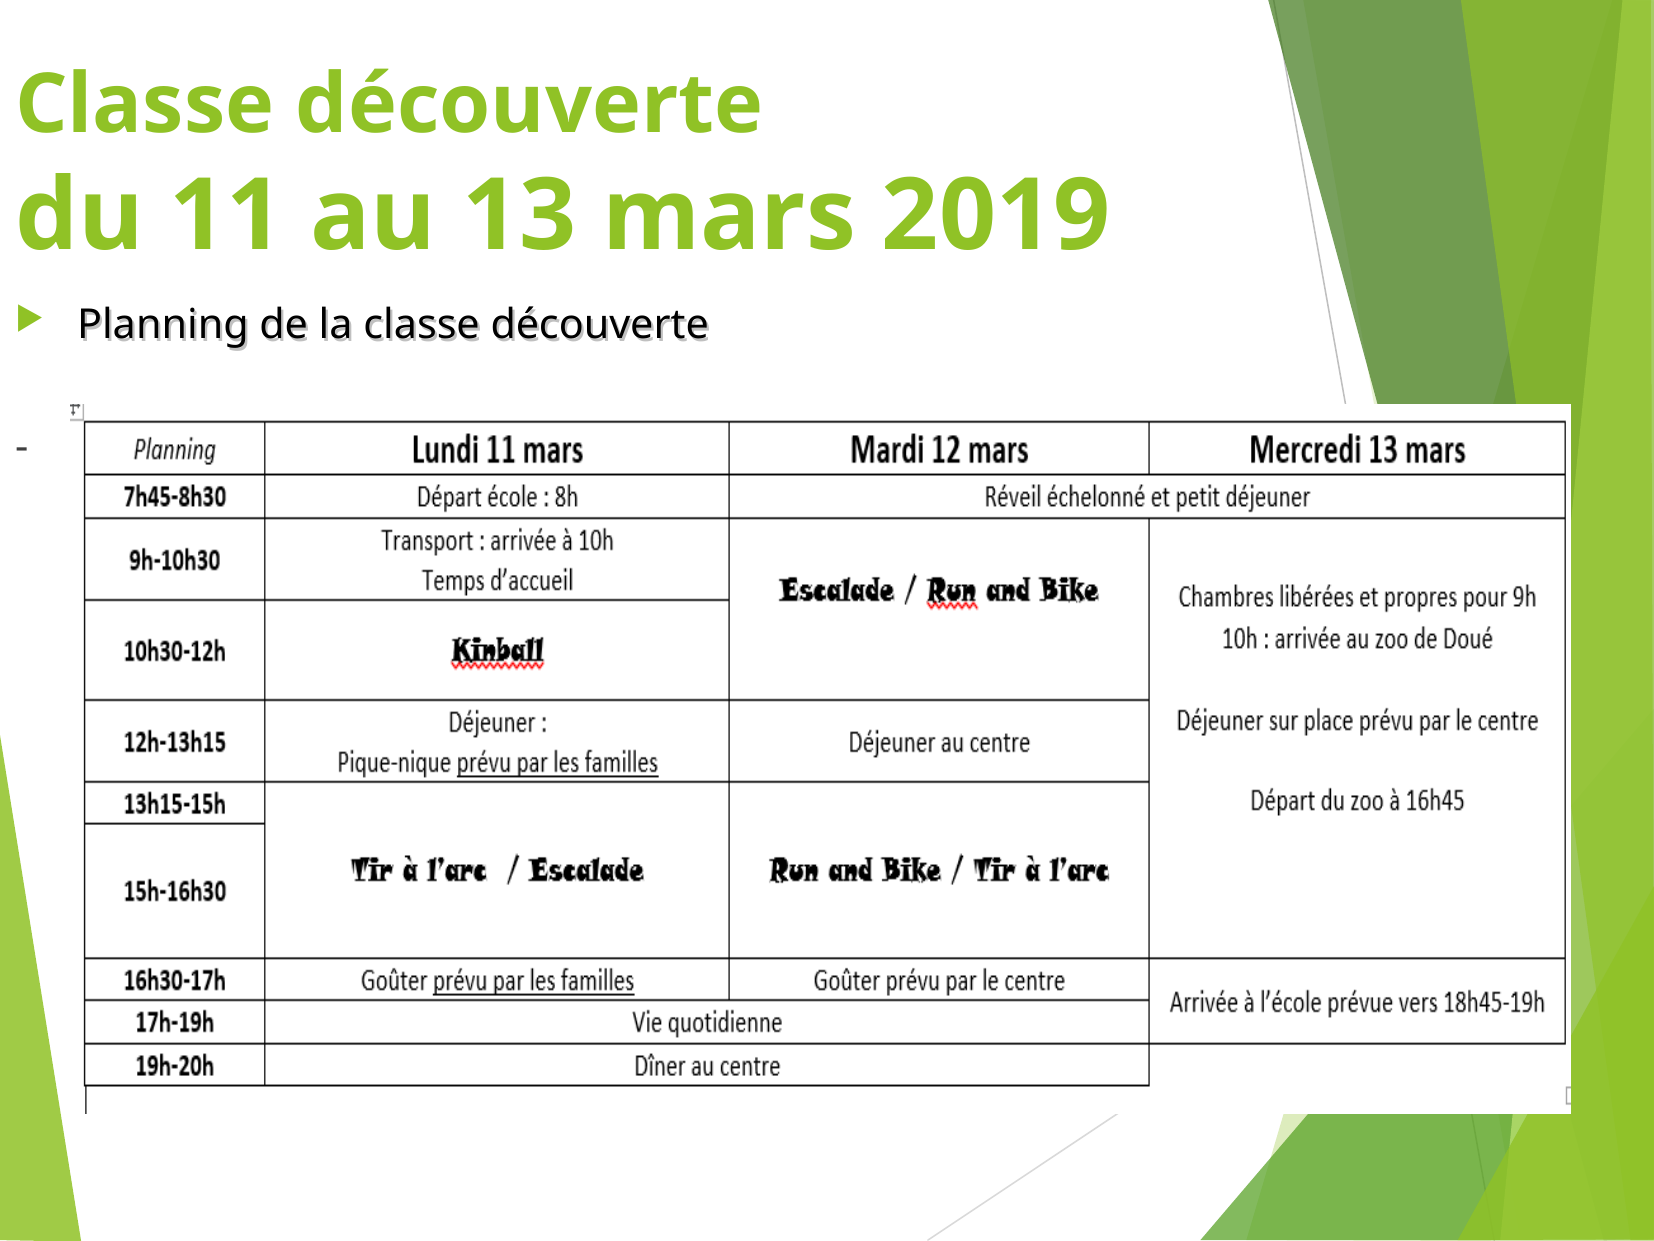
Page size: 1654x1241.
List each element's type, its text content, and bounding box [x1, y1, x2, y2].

list Planning de la classe découverte - [0, 290, 1489, 1165]
picture [70, 404, 1571, 1114]
title Classe découverte du 11 au 13 mars 2019 [0, 42, 1489, 275]
